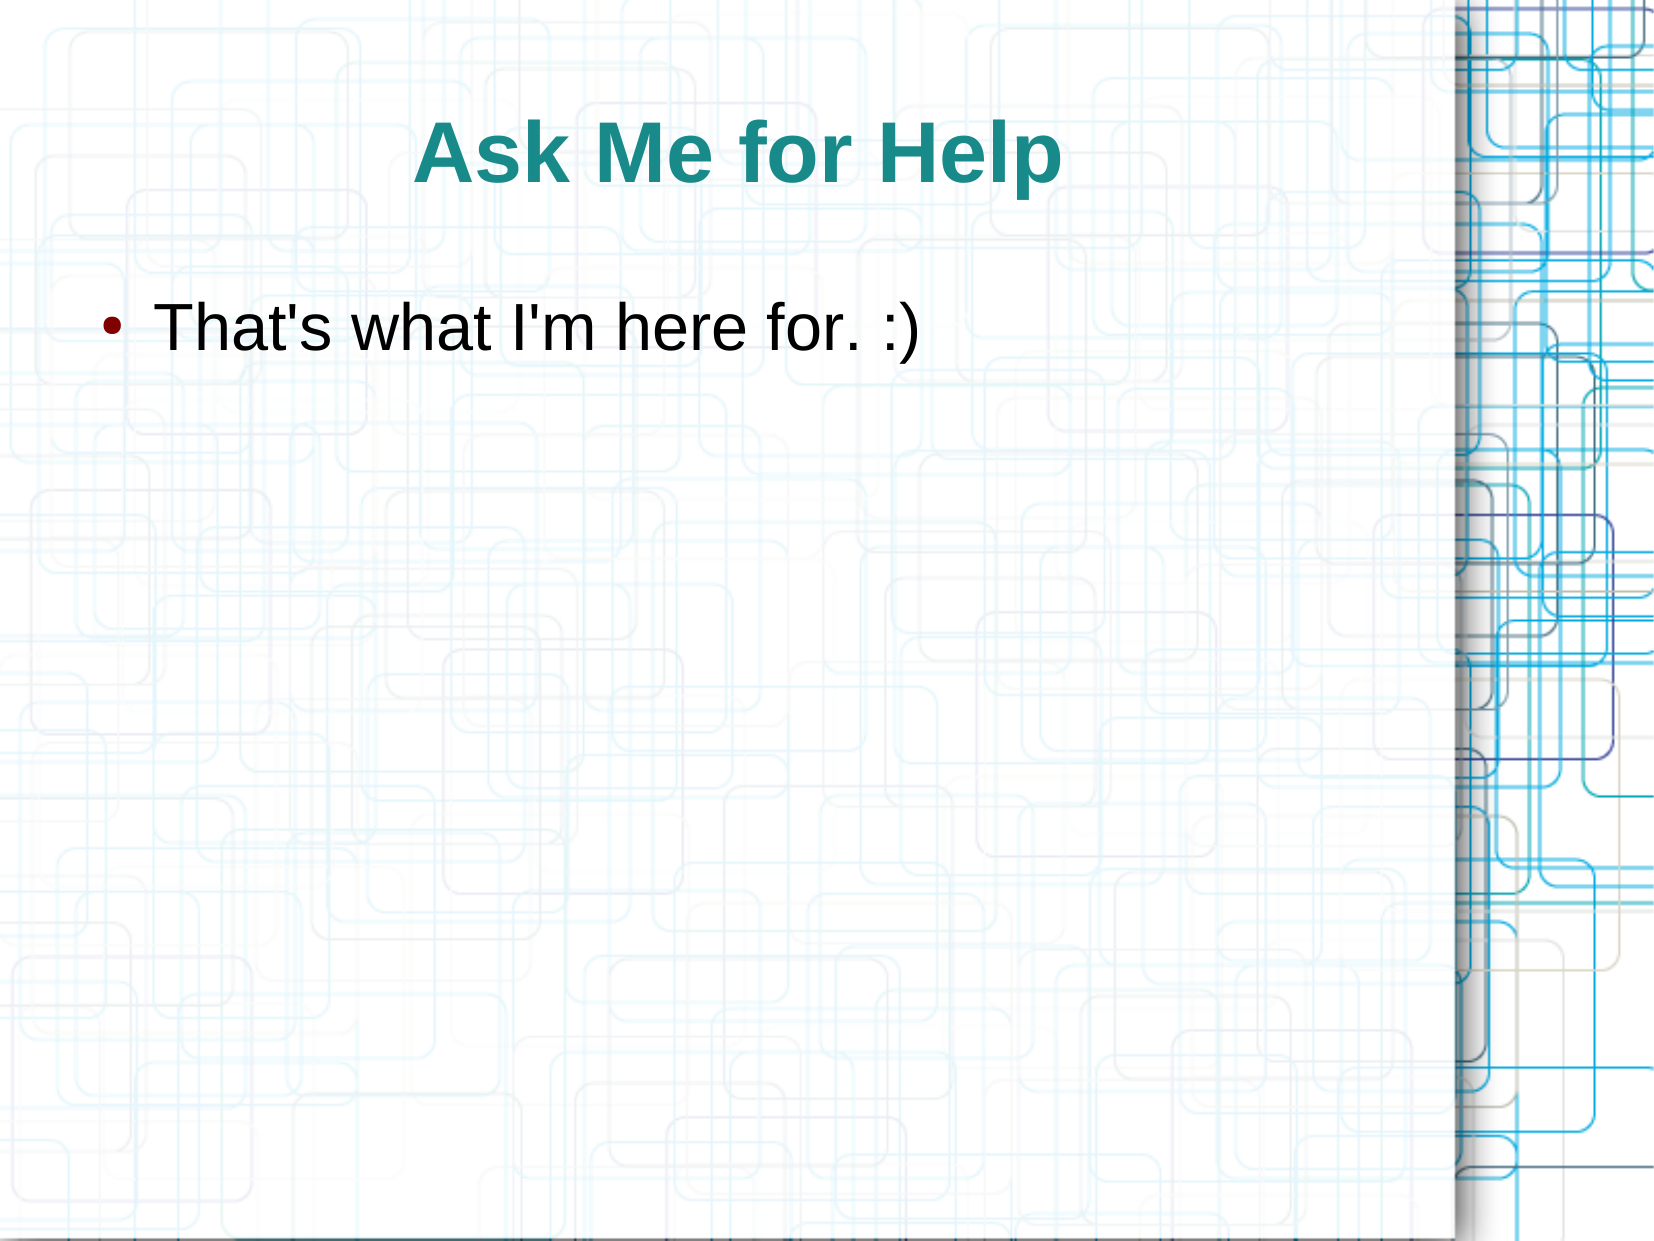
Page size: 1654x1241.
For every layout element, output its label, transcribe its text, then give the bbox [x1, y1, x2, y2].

list That's what I'm here for. :) [82, 290, 1418, 1109]
picture [0, 0, 1654, 1241]
title Ask Me for Help [59, 49, 1418, 257]
